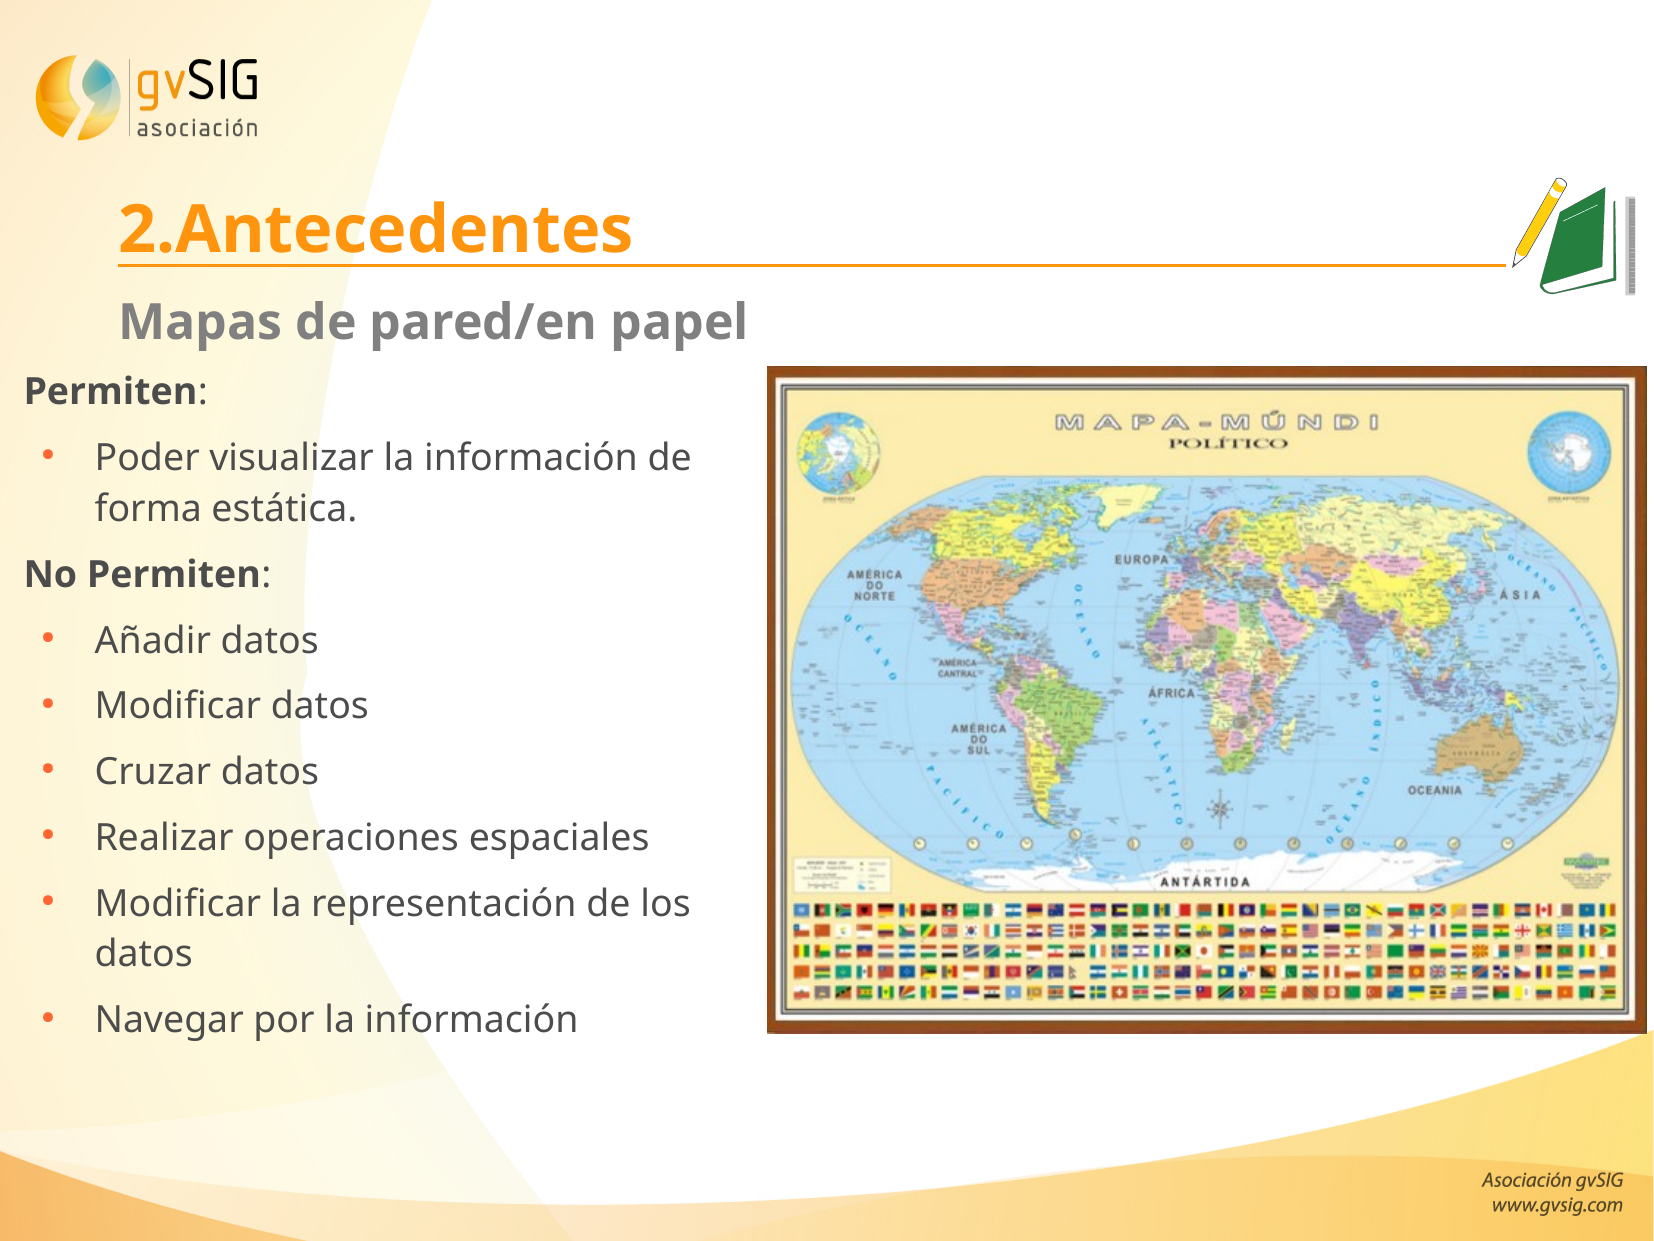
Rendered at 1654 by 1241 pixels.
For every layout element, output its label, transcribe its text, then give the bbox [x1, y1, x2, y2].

title 2.Antecedentes [118, 177, 1511, 276]
picture [0, 0, 1654, 1241]
list Permiten: Poder visualizar la información de forma estática. No Permiten: Añadir datos Modificar datos Cruzar datos Realizar operaciones espaciales Modificar la representación de los datos Navegar por la información [23, 364, 733, 1015]
title Mapas de pared/en papel [118, 276, 857, 365]
